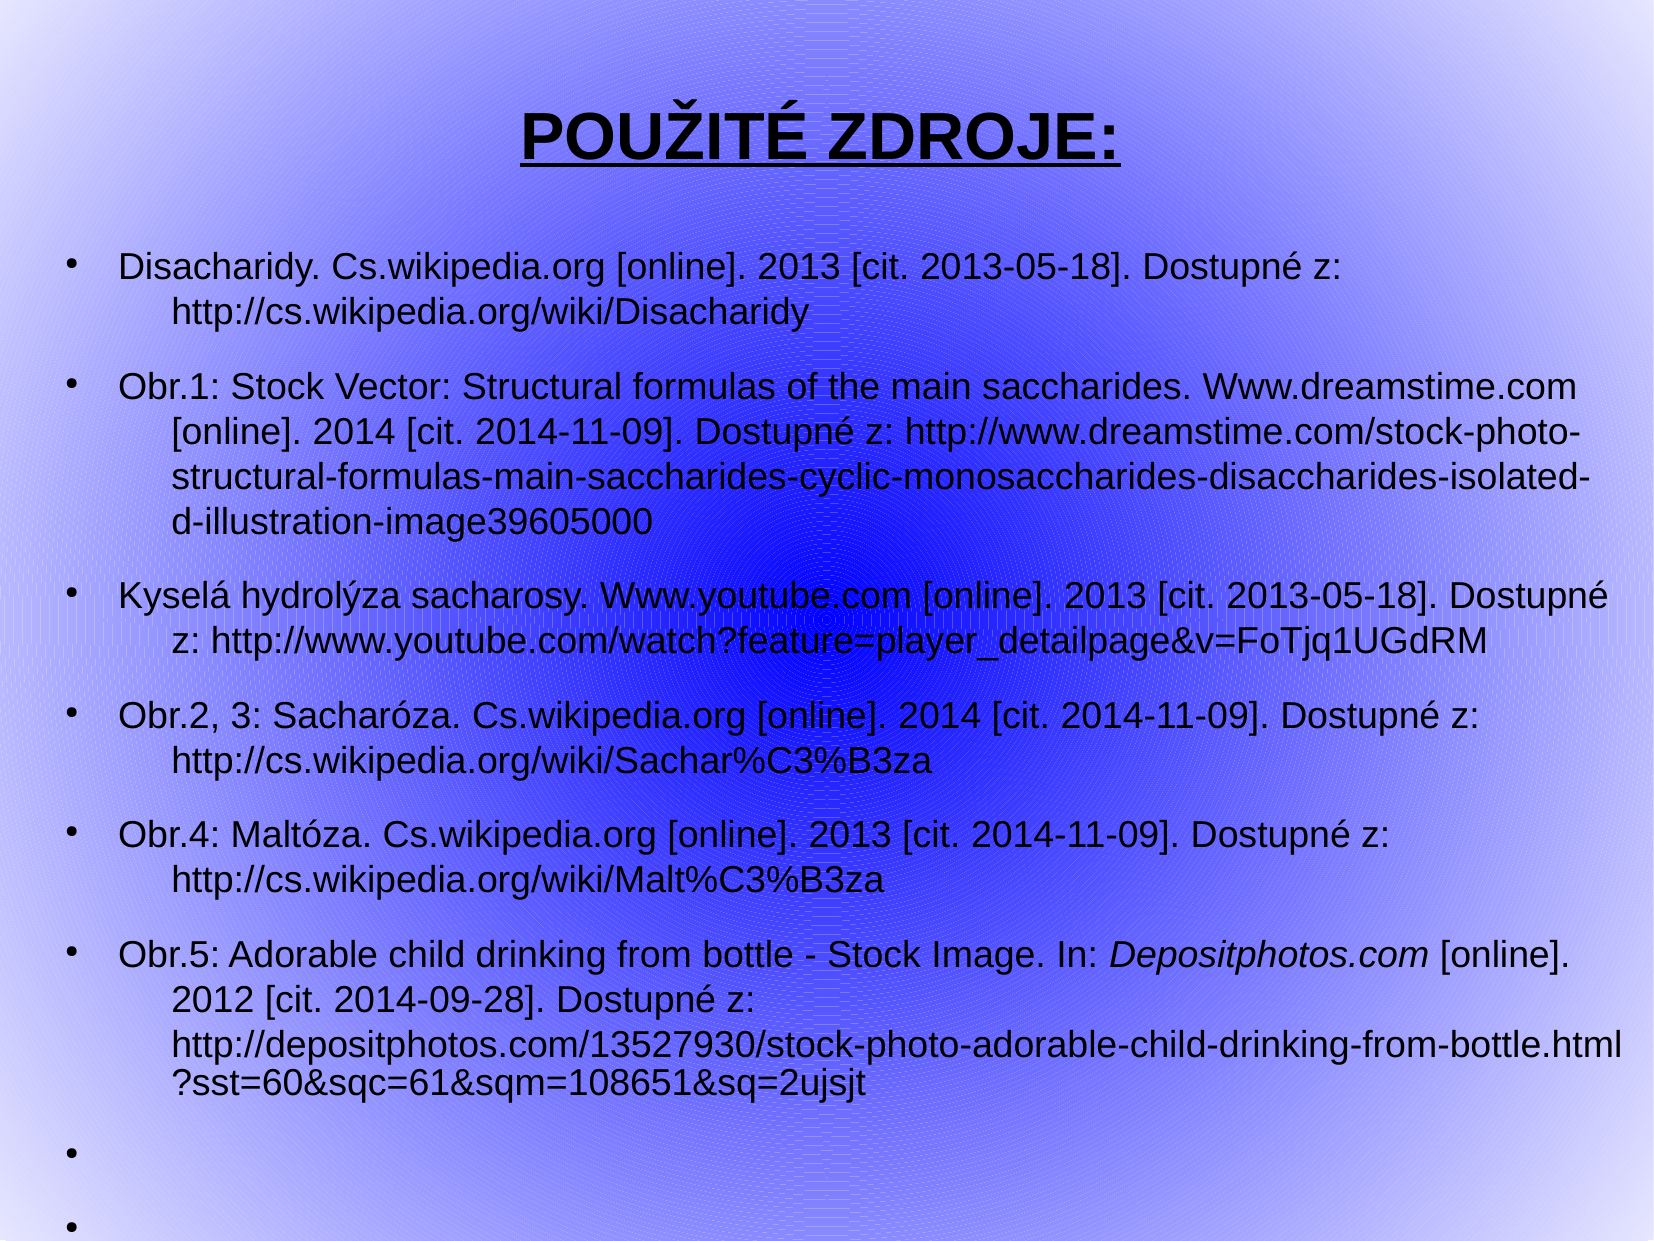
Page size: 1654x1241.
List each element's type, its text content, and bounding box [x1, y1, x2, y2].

title POUŽITÉ ZDROJE: [76, 29, 1565, 88]
list Disacharidy. Cs.wikipedia.org [online]. 2013 [cit. 2013-05-18]. Dostupné z: http://cs.wikipedia.org/wiki/Disacharidy Obr.1: Stock Vector: Structural formulas of the main saccharides. Www.dreamstime.com [online]. 2014 [cit. 2014-11-09]. Dostupné z: http://www.dreamstime.com/stock-photo-structural-formulas-main-saccharides-cyclic-monosaccharides-disaccharides-isolated-d-illustration-image39605000 Kyselá hydrolýza sacharosy. Www.youtube.com [online]. 2013 [cit. 2013-05-18]. Dostupné z: http://www.youtube.com/watch?feature=player_detailpage&v=FoTjq1UGdRM Obr.2, 3: Sacharóza. Cs.wikipedia.org [online]. 2014 [cit. 2014-11-09]. Dostupné z: http://cs.wikipedia.org/wiki/Sachar%C3%B3za Obr.4: Maltóza. Cs.wikipedia.org [online]. 2013 [cit. 2014-11-09]. Dostupné z: http://cs.wikipedia.org/wiki/Malt%C3%B3za Obr.5: Adorable child drinking from bottle - Stock Image. In: Depositphotos.com [online]. 2012 [cit. 2014-09-28]. Dostupné z: http://depositphotos.com/13527930/stock-photo-adorable-child-drinking-from-bottle.html?sst=60&sqc=61&sqm=108651&sq=2ujsjt [29, 88, 1625, 1241]
